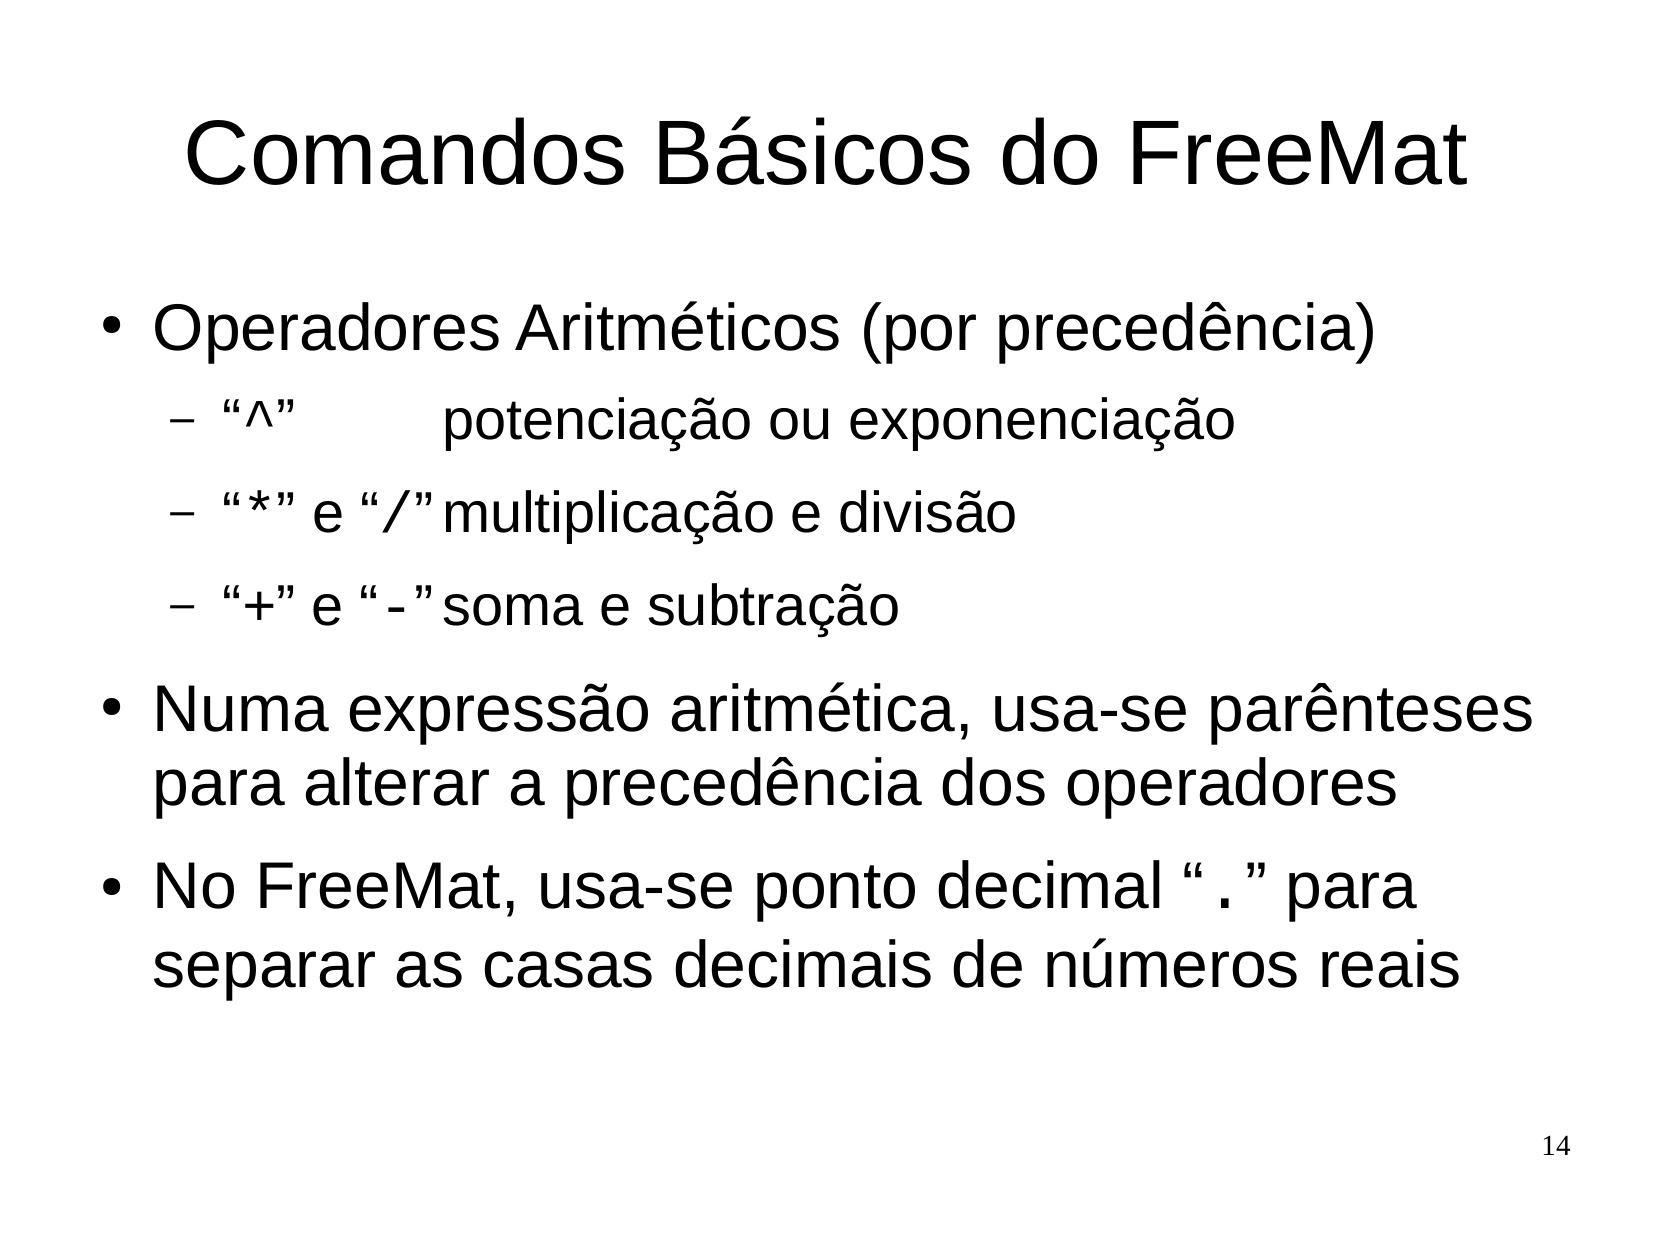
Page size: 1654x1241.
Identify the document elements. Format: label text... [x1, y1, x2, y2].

list Operadores Aritméticos (por precedência) “^” potenciação ou exponenciação “*” e “/” multiplicação e divisão “+” e “-” soma e subtração Numa expressão aritmética, usa-se parênteses para alterar a precedência dos operadores No FreeMat, usa-se ponto decimal “.” para separar as casas decimais de números reais [82, 290, 1571, 1010]
title Comandos Básicos do FreeMat [82, 49, 1571, 257]
